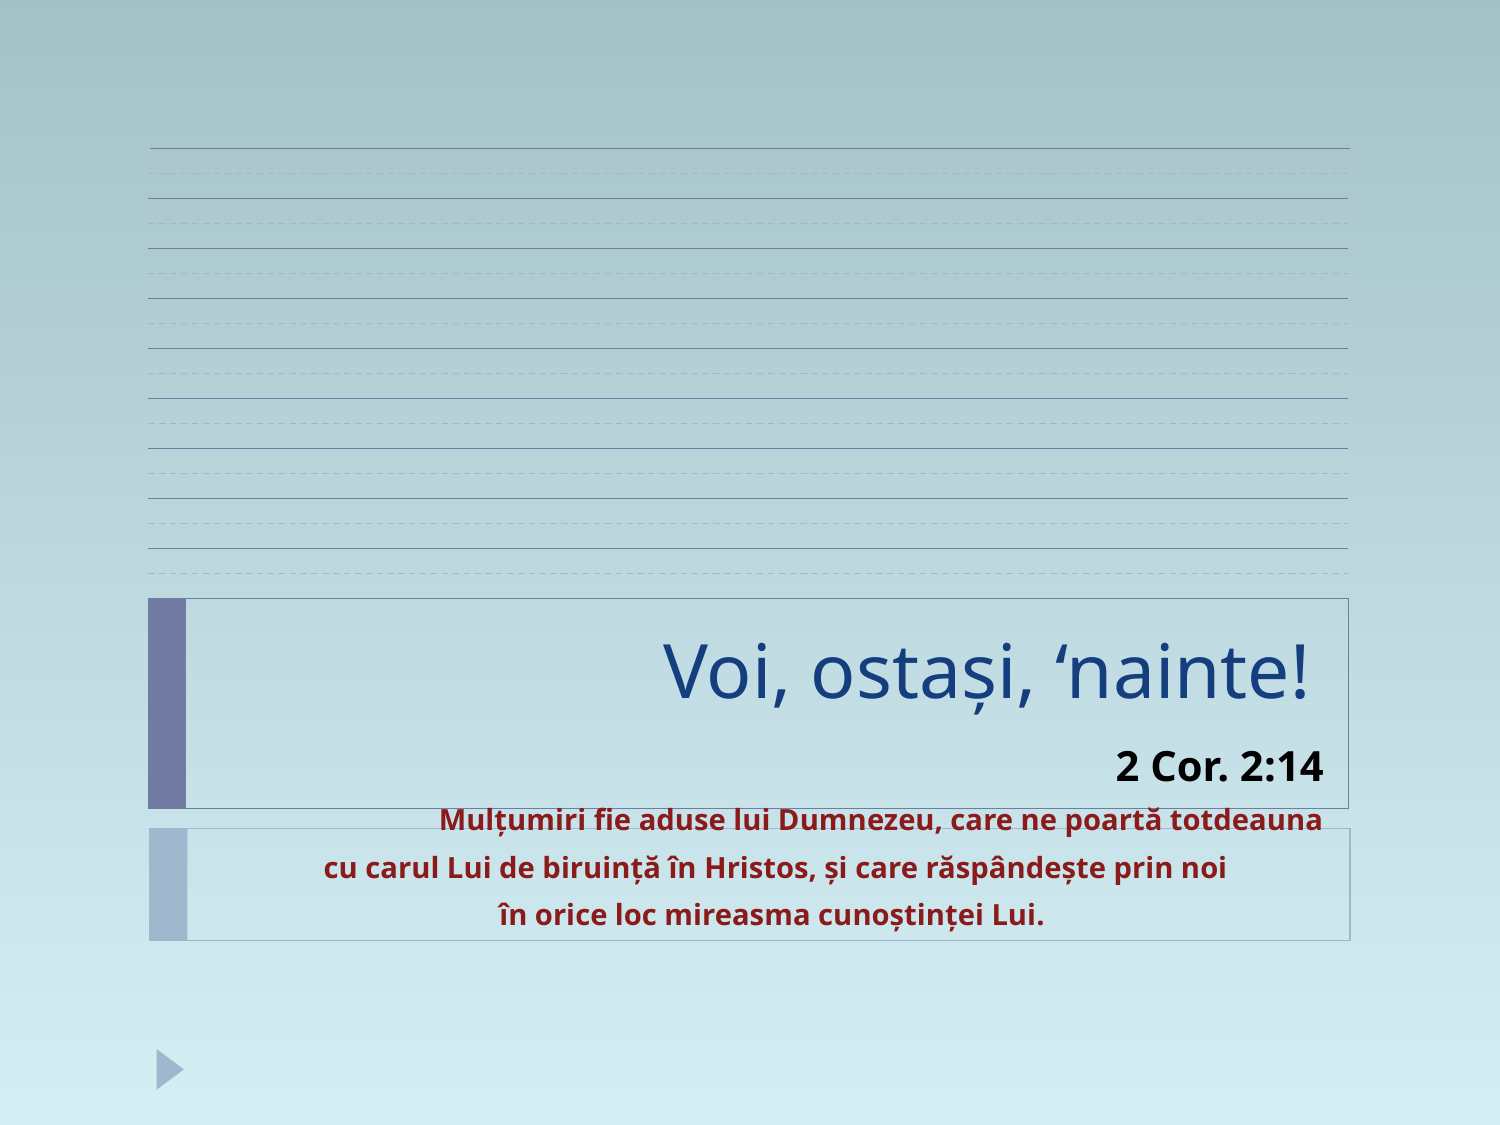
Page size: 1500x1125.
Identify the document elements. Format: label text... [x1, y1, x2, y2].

text_box 2 Cor. 2:14 Mulţumiri fie aduse lui Dumnezeu, care ne poartă totdeauna cu carul Lui de biruinţă în Hristos, şi care răspândeşte prin noi în orice loc mireasma cunoştinţei Lui. [213, 731, 1339, 940]
title Voi, ostaşi, ‘nainte! [200, 616, 1326, 779]
